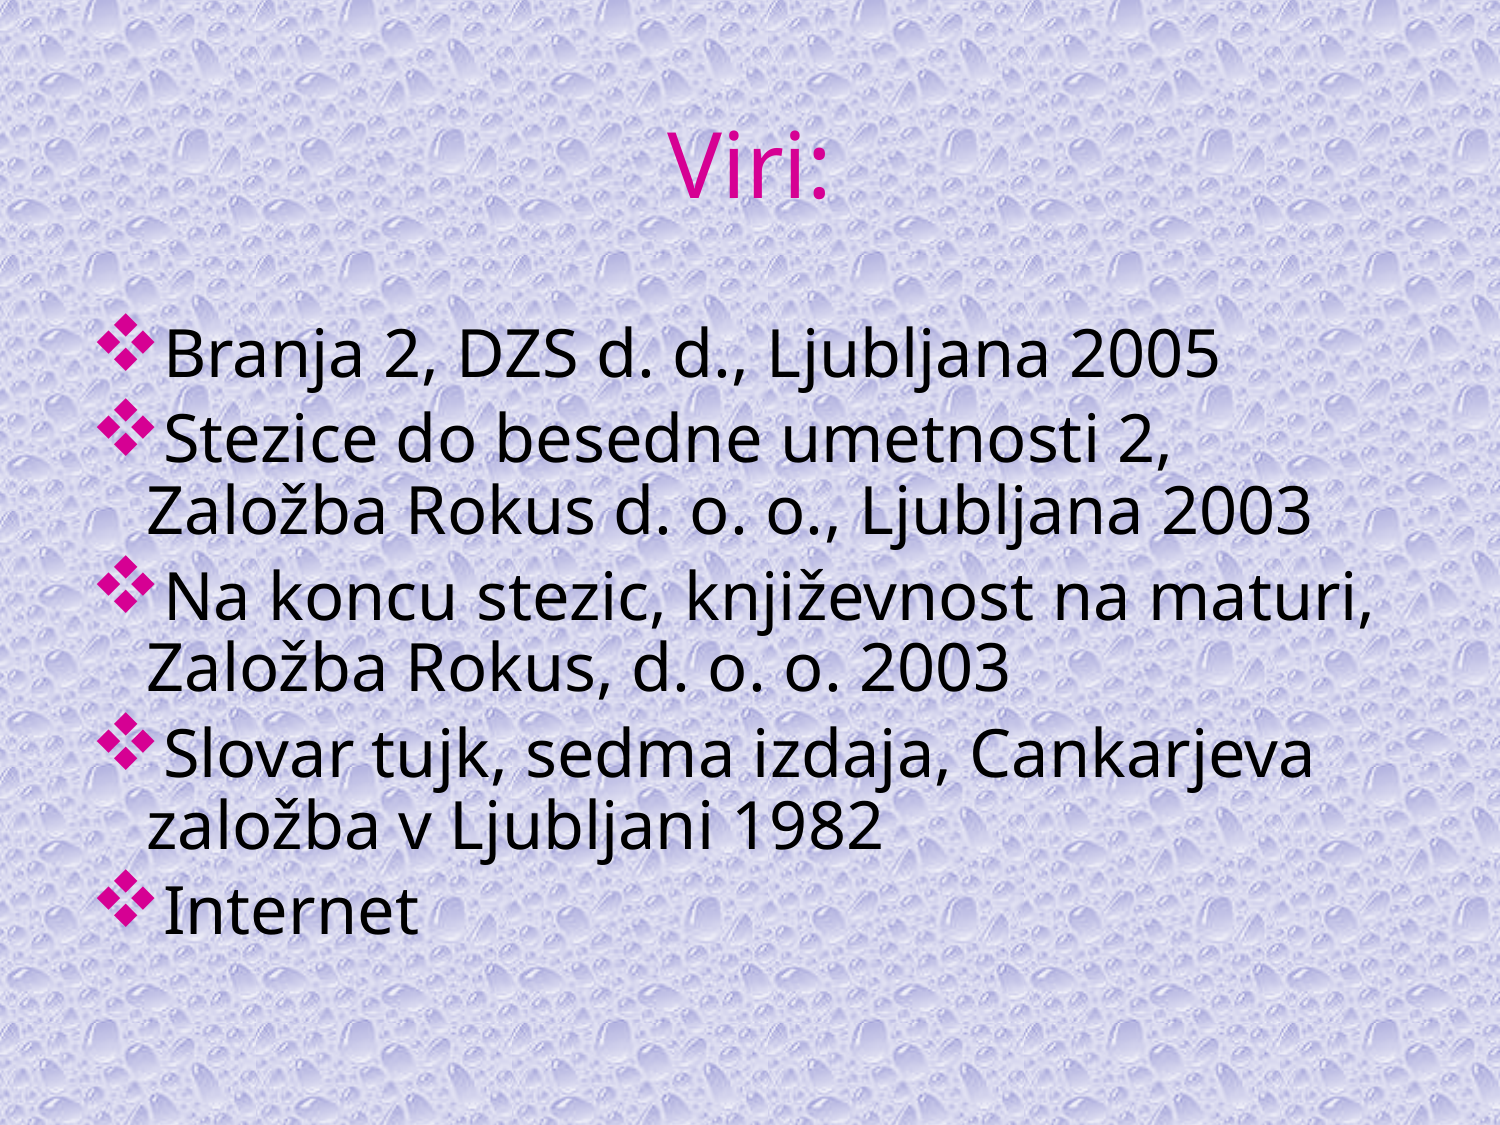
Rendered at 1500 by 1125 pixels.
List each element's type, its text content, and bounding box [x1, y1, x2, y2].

title Viri: [75, 47, 1425, 275]
picture [0, 0, 1500, 1125]
list Branja 2, DZS d. d., Ljubljana 2005 Stezice do besedne umetnosti 2, Založba Rokus d. o. o., Ljubljana 2003 Na koncu stezic, književnost na maturi, Založba Rokus, d. o. o. 2003 Slovar tujk, sedma izdaja, Cankarjeva založba v Ljubljani 1982 Internet [75, 312, 1425, 988]
